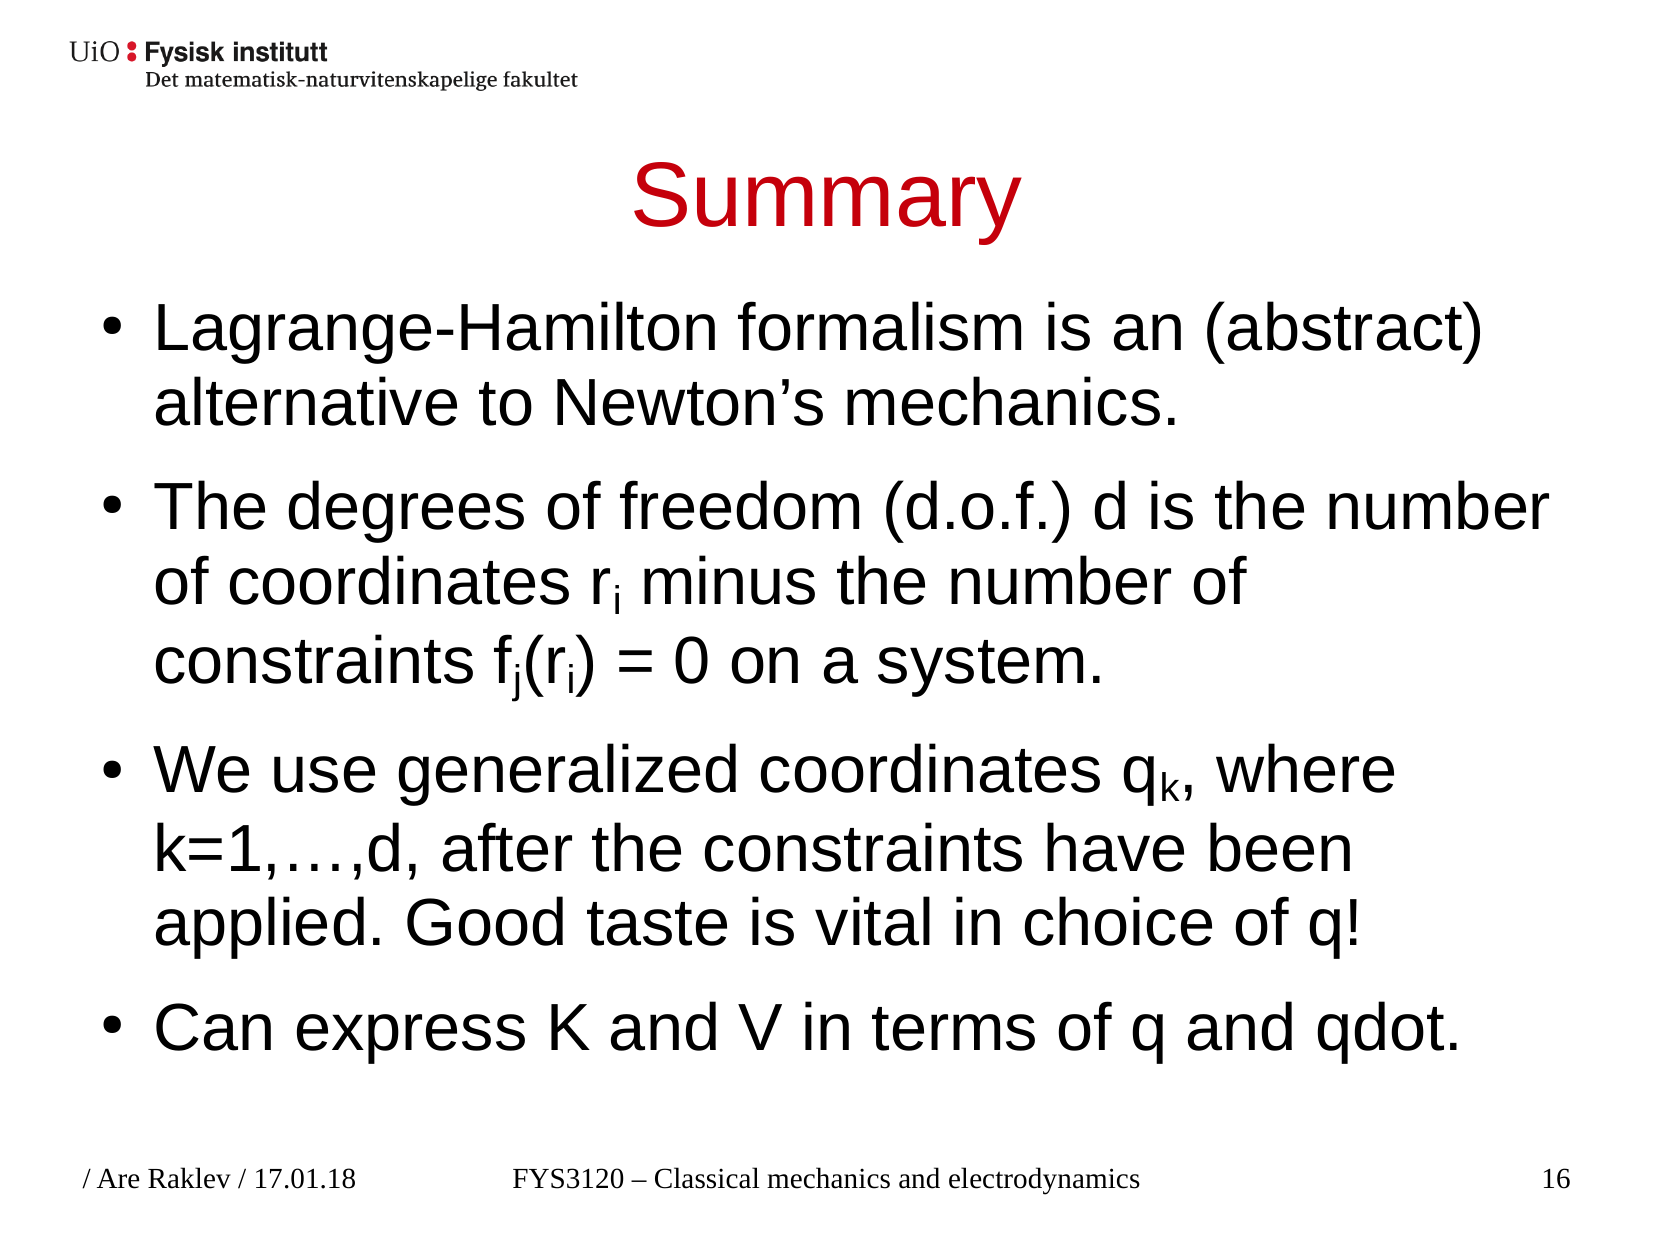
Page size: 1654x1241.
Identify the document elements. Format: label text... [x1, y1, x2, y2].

title Summary [82, 90, 1571, 290]
list Lagrange-Hamilton formalism is an (abstract) alternative to Newton’s mechanics. The degrees of freedom (d.o.f.) d is the number of coordinates ri minus the number of constraints fj(ri) = 0 on a system. We use generalized coordinates qk, where k=1,…,d, after the constraints have been applied. Good taste is vital in choice of q! Can express K and V in terms of q and qdot. [82, 290, 1571, 1137]
picture [68, 37, 581, 93]
